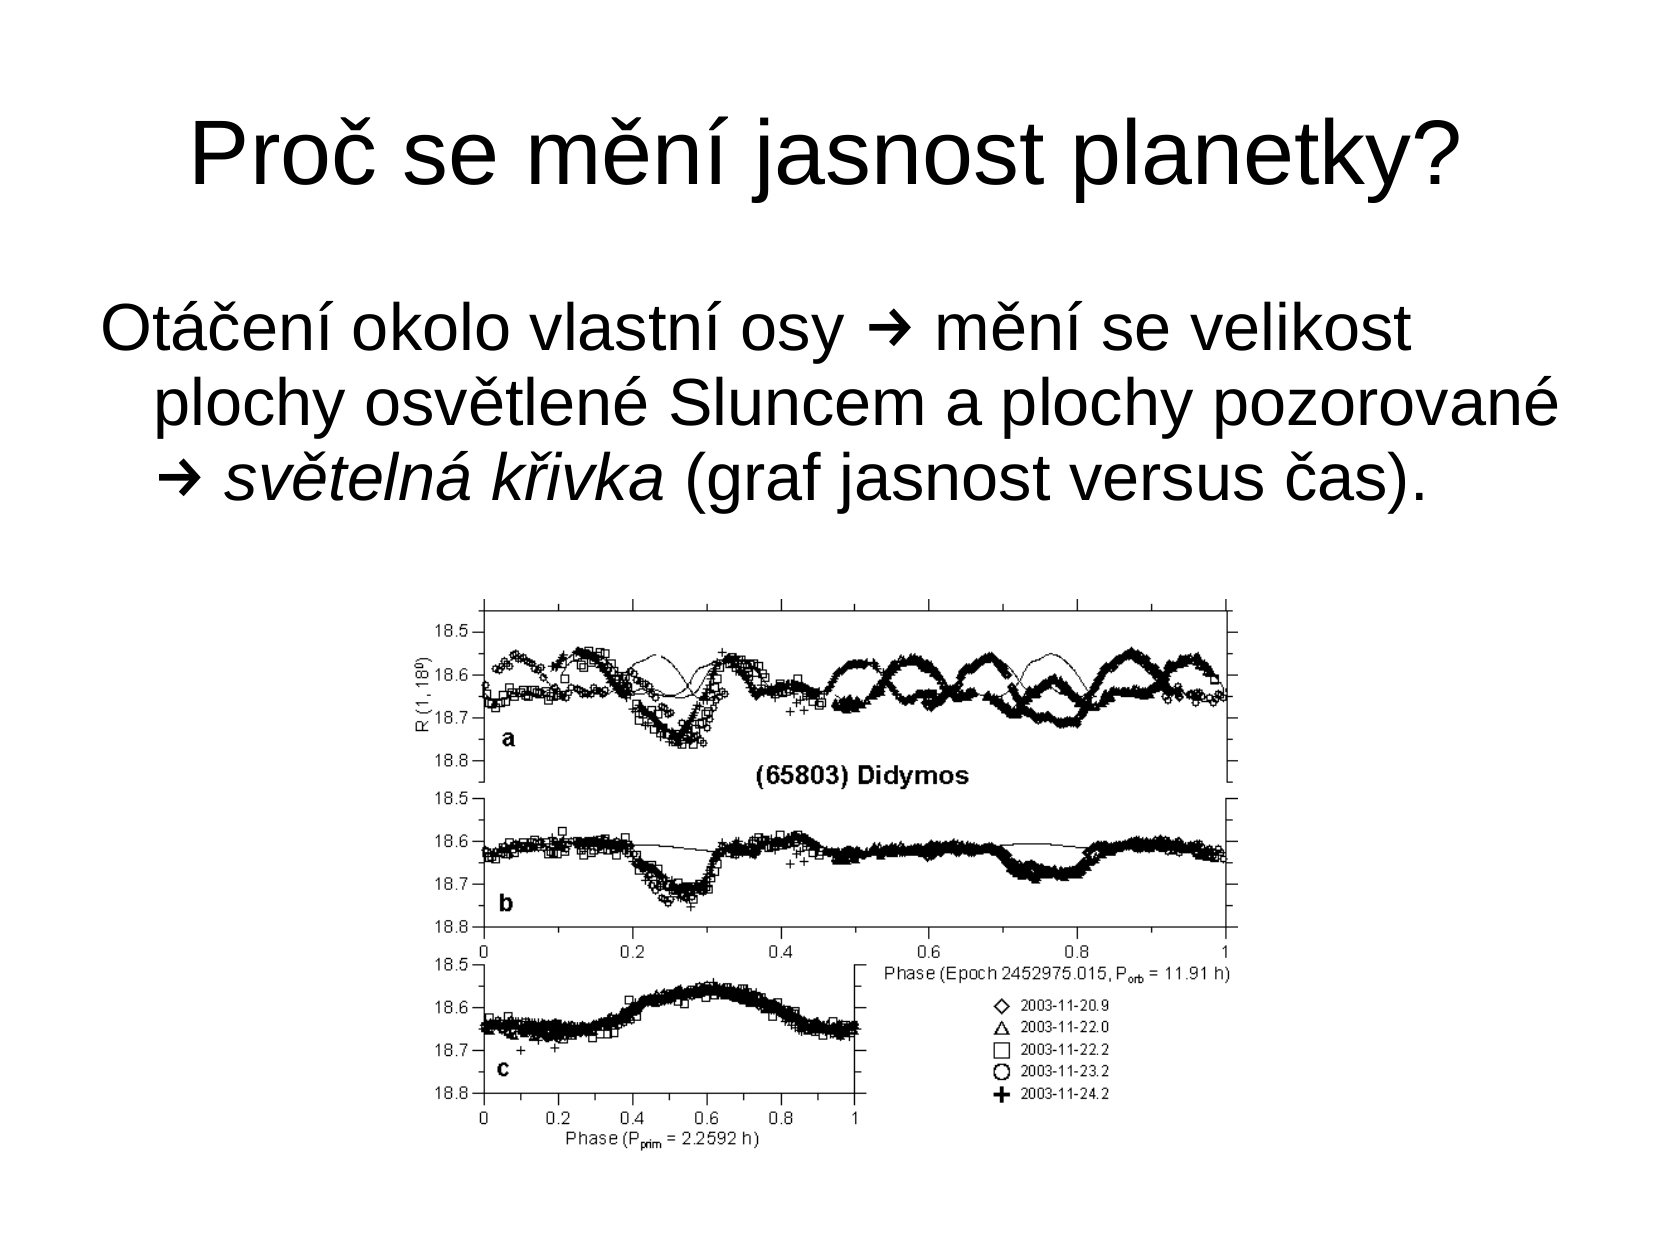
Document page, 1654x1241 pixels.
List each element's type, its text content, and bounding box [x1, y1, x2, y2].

title Proč se mění jasnost planetky? [82, 56, 1571, 250]
list Otáčení okolo vlastní osy → mění se velikost plochy osvětlené Sluncem a plochy pozorované → světelná křivka (graf jasnost versus čas). [82, 290, 1571, 1094]
picture [412, 599, 1238, 1152]
